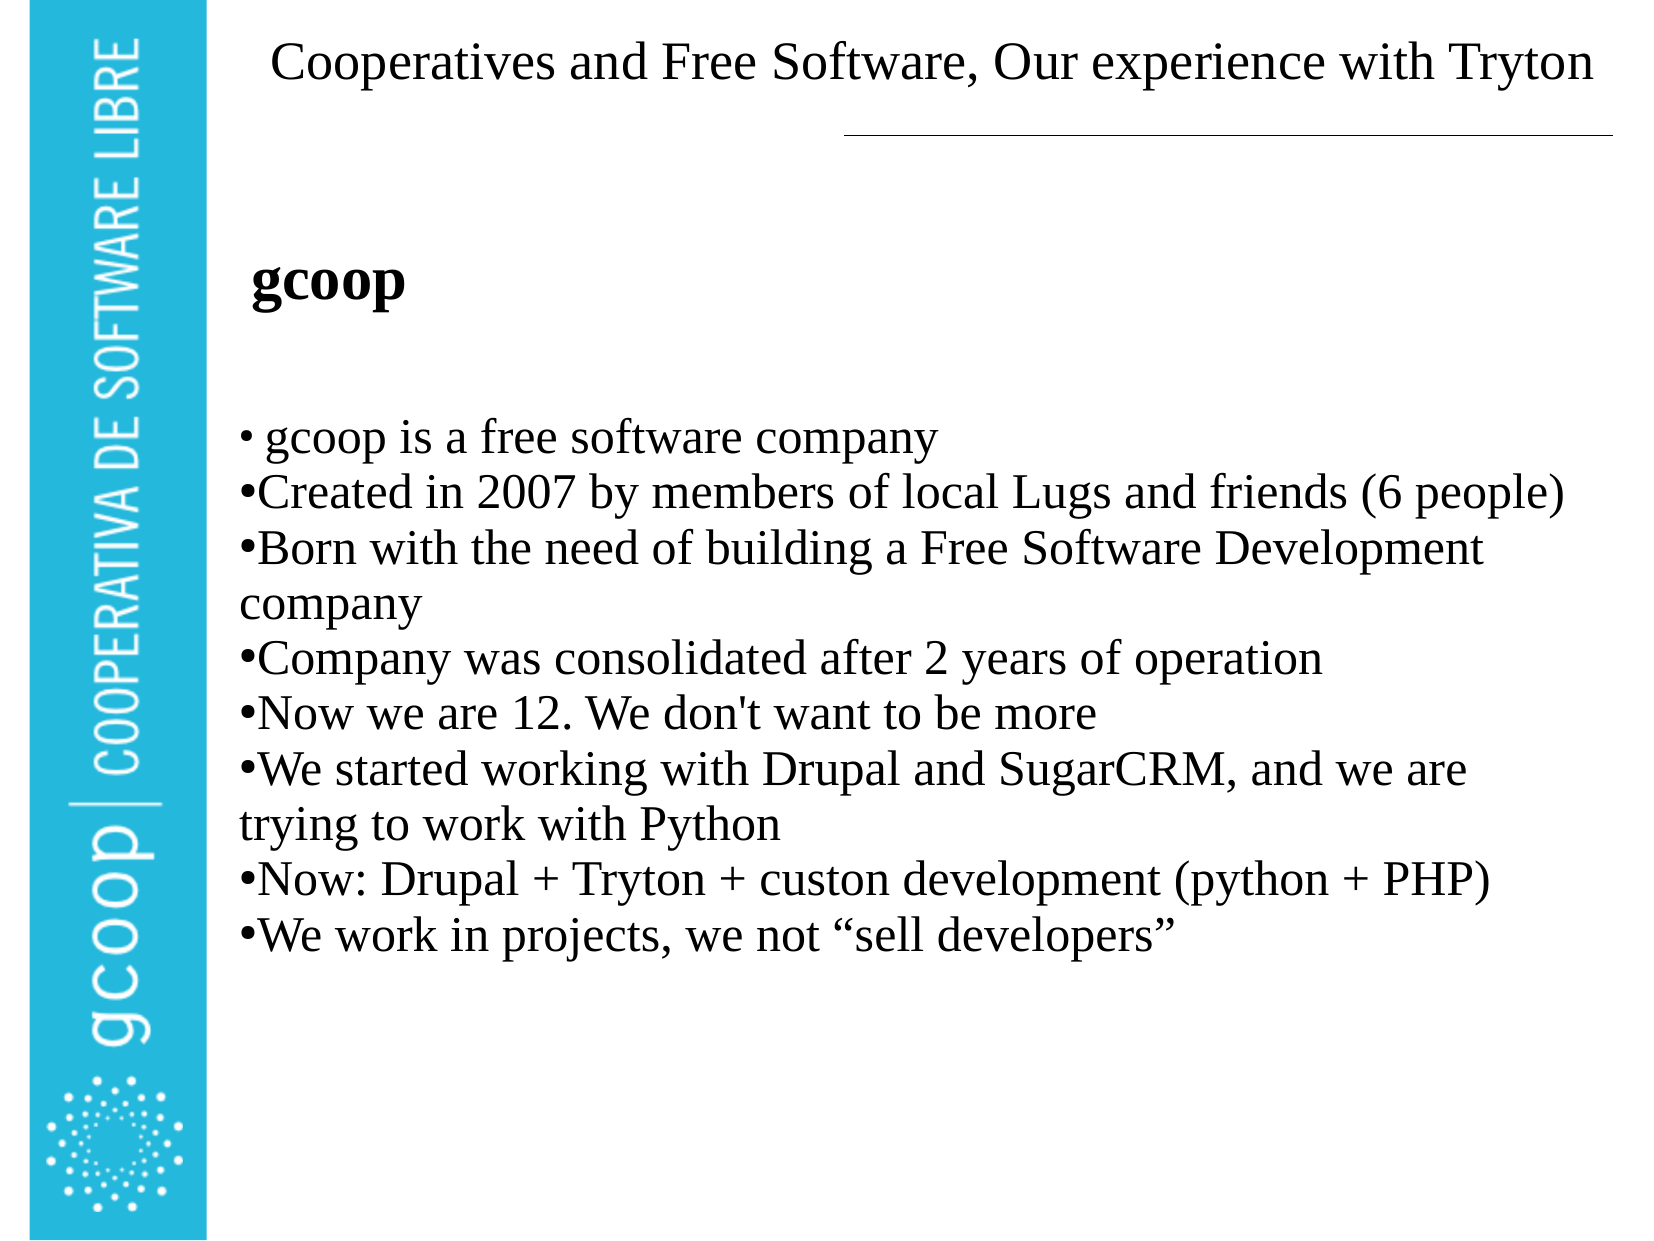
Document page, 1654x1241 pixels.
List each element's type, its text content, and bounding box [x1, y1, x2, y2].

text_box Cooperatives and Free Software, Our experience with Tryton [242, 23, 1625, 104]
text_box gcoop [236, 236, 827, 333]
text_box gcoop is a free software company Created in 2007 by members of local Lugs and friends (6 people) Born with the need of building a Free Software Development company Company was consolidated after 2 years of operation Now we are 12. We don't want to be more We started working with Drupal and SugarCRM, and we are trying to work with Python Now: Drupal + Tryton + custon development (python + PHP) We work in projects, we not “sell developers” [224, 401, 1595, 1022]
picture [46, 38, 183, 1212]
text_box [29, 0, 207, 1241]
